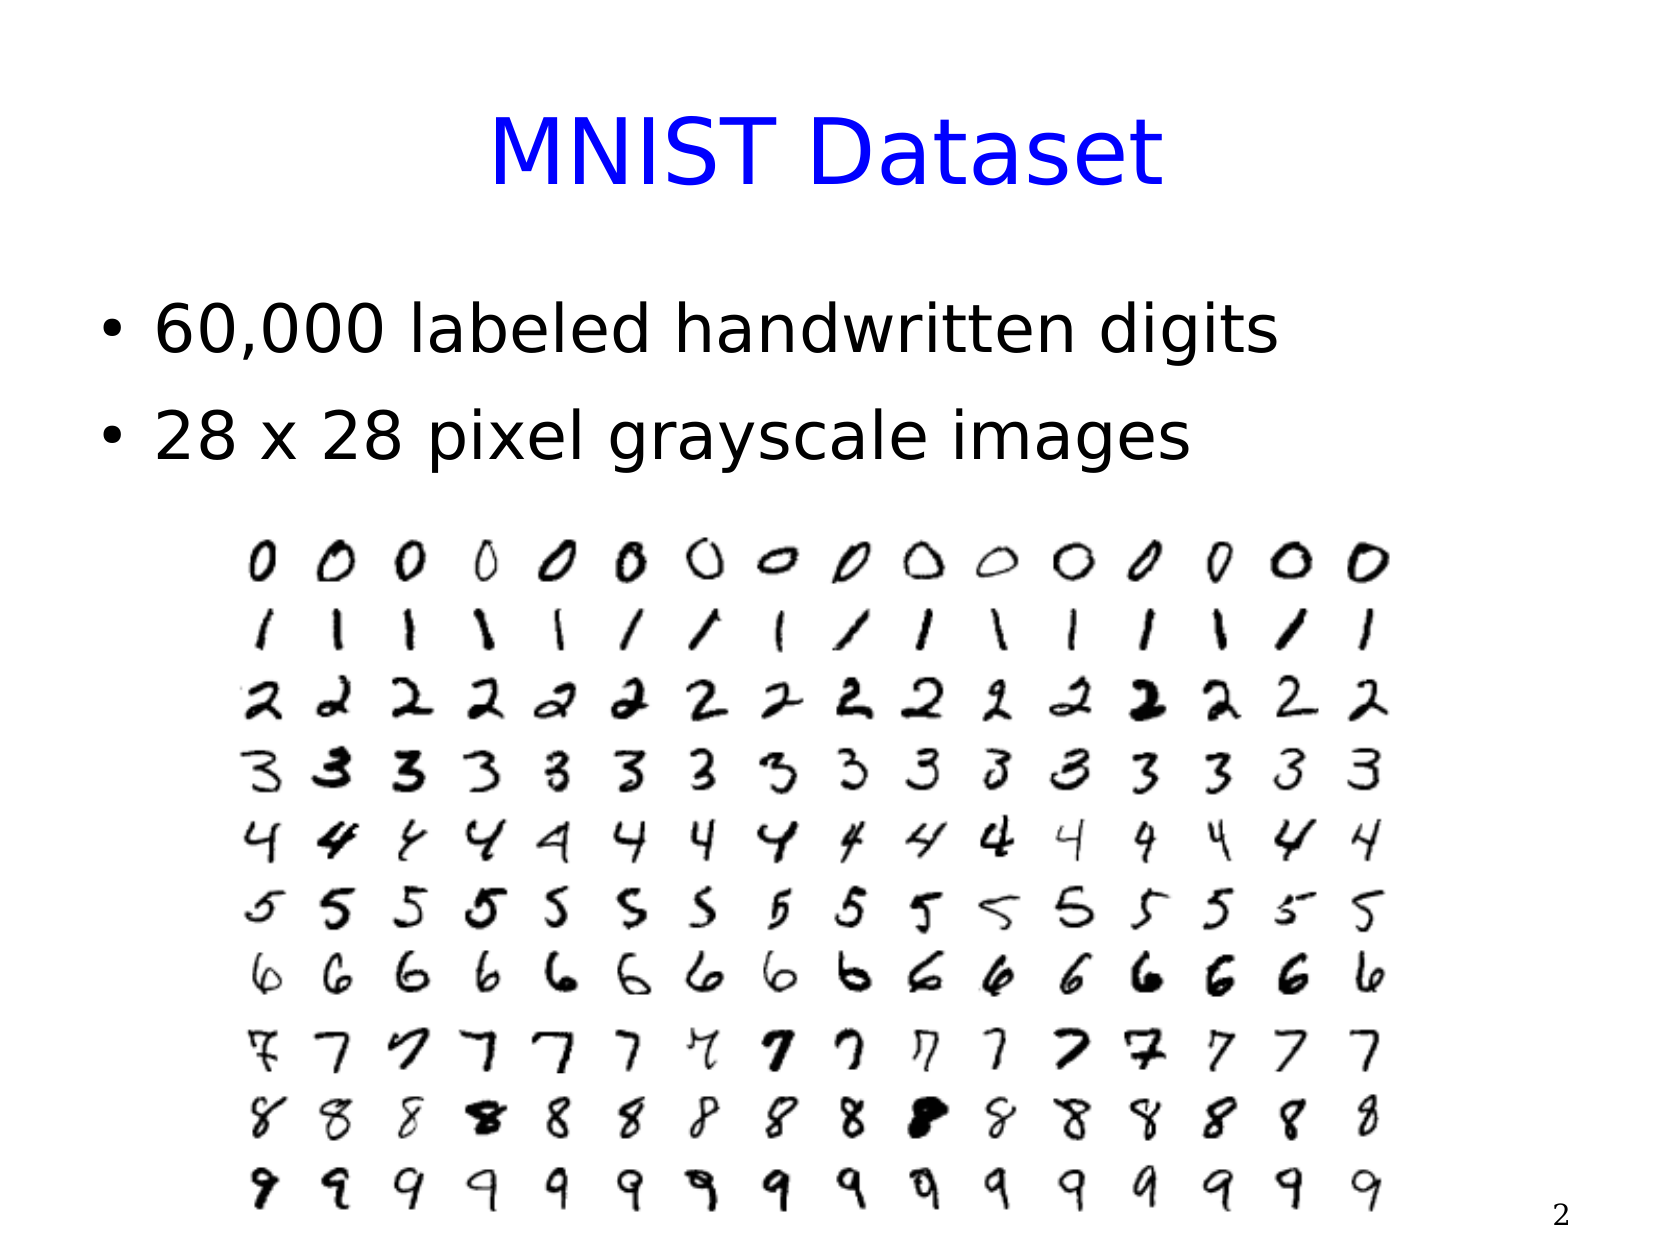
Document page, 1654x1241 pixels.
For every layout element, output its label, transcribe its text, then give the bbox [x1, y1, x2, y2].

picture [178, 511, 1417, 1241]
title MNIST Dataset [82, 49, 1571, 257]
list 60,000 labeled handwritten digits 28 x 28 pixel grayscale images [82, 290, 1571, 1109]
